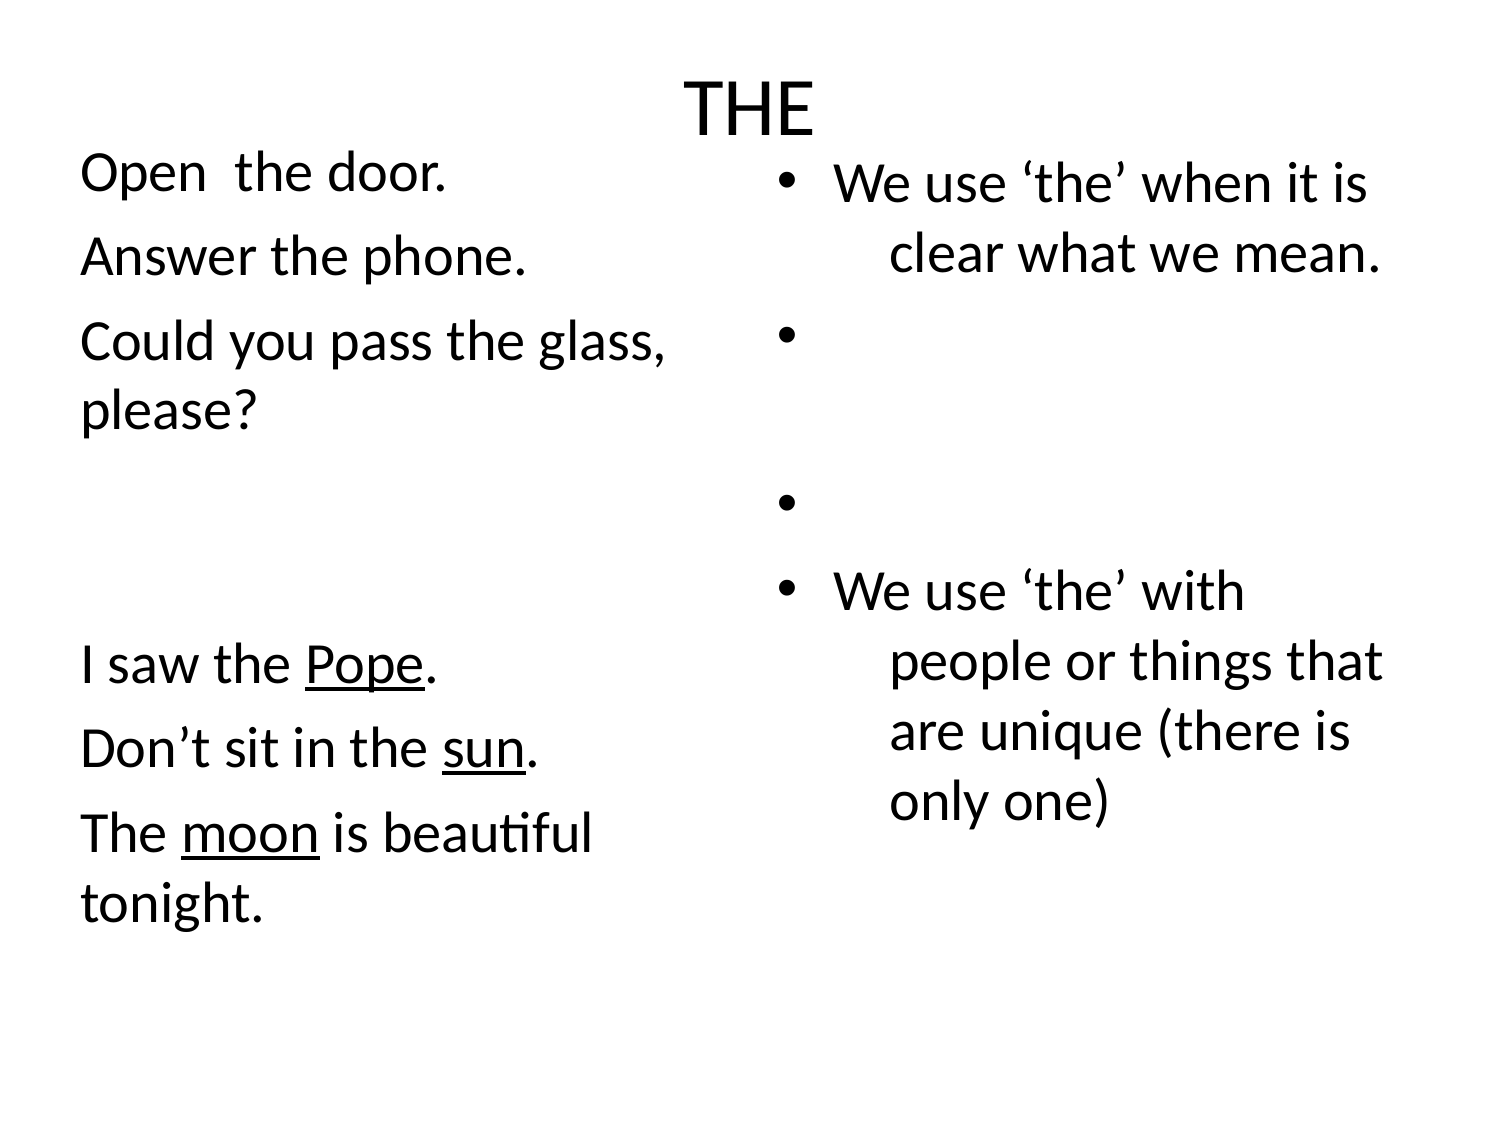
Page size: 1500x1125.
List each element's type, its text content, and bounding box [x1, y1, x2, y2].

title THE [75, 45, 1426, 126]
list Open the door. Answer the phone. Could you pass the glass, please? I saw the Pope. Don’t sit in the sun. The moon is beautiful tonight. [64, 125, 728, 1083]
list We use ‘the’ when it is clear what we mean. We use ‘the’ with people or things that are unique (there is only one) [761, 137, 1425, 1083]
